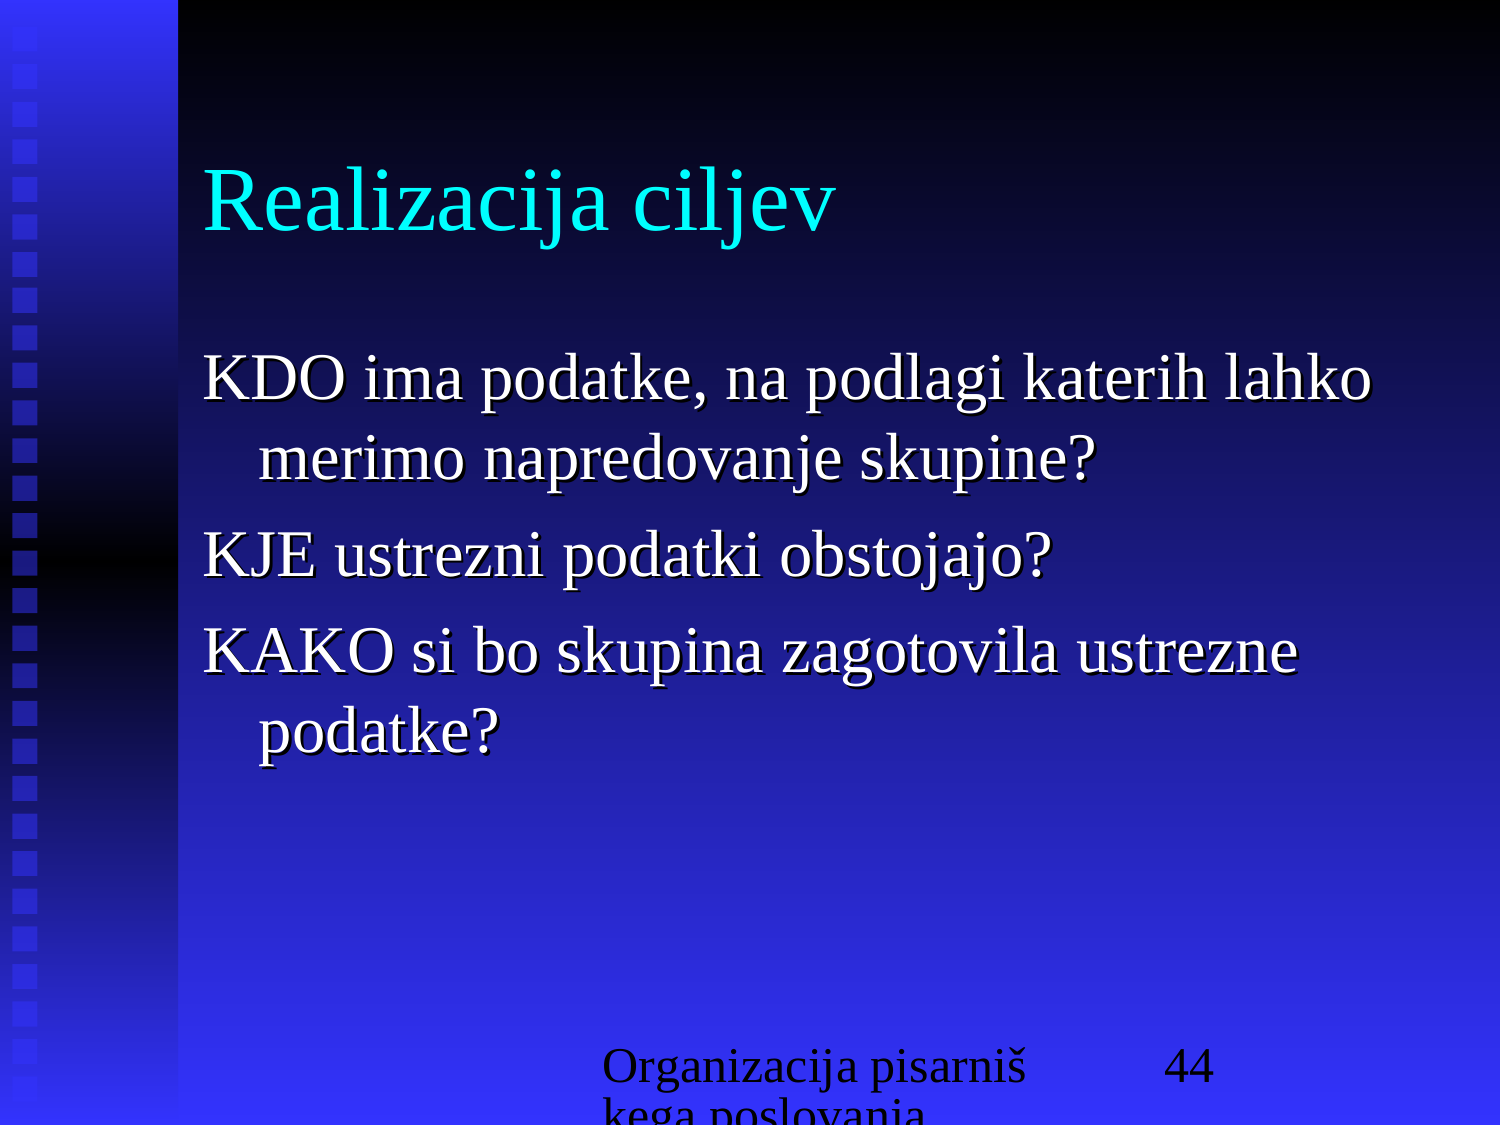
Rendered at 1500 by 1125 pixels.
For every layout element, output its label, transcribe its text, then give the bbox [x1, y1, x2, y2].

list KDO ima podatke, na podlagi katerih lahko merimo napredovanje skupine? KJE ustrezni podatki obstojajo? KAKO si bo skupina zagotovila ustrezne podatke? [187, 324, 1500, 1001]
title Realizacija ciljev [187, 99, 1463, 288]
